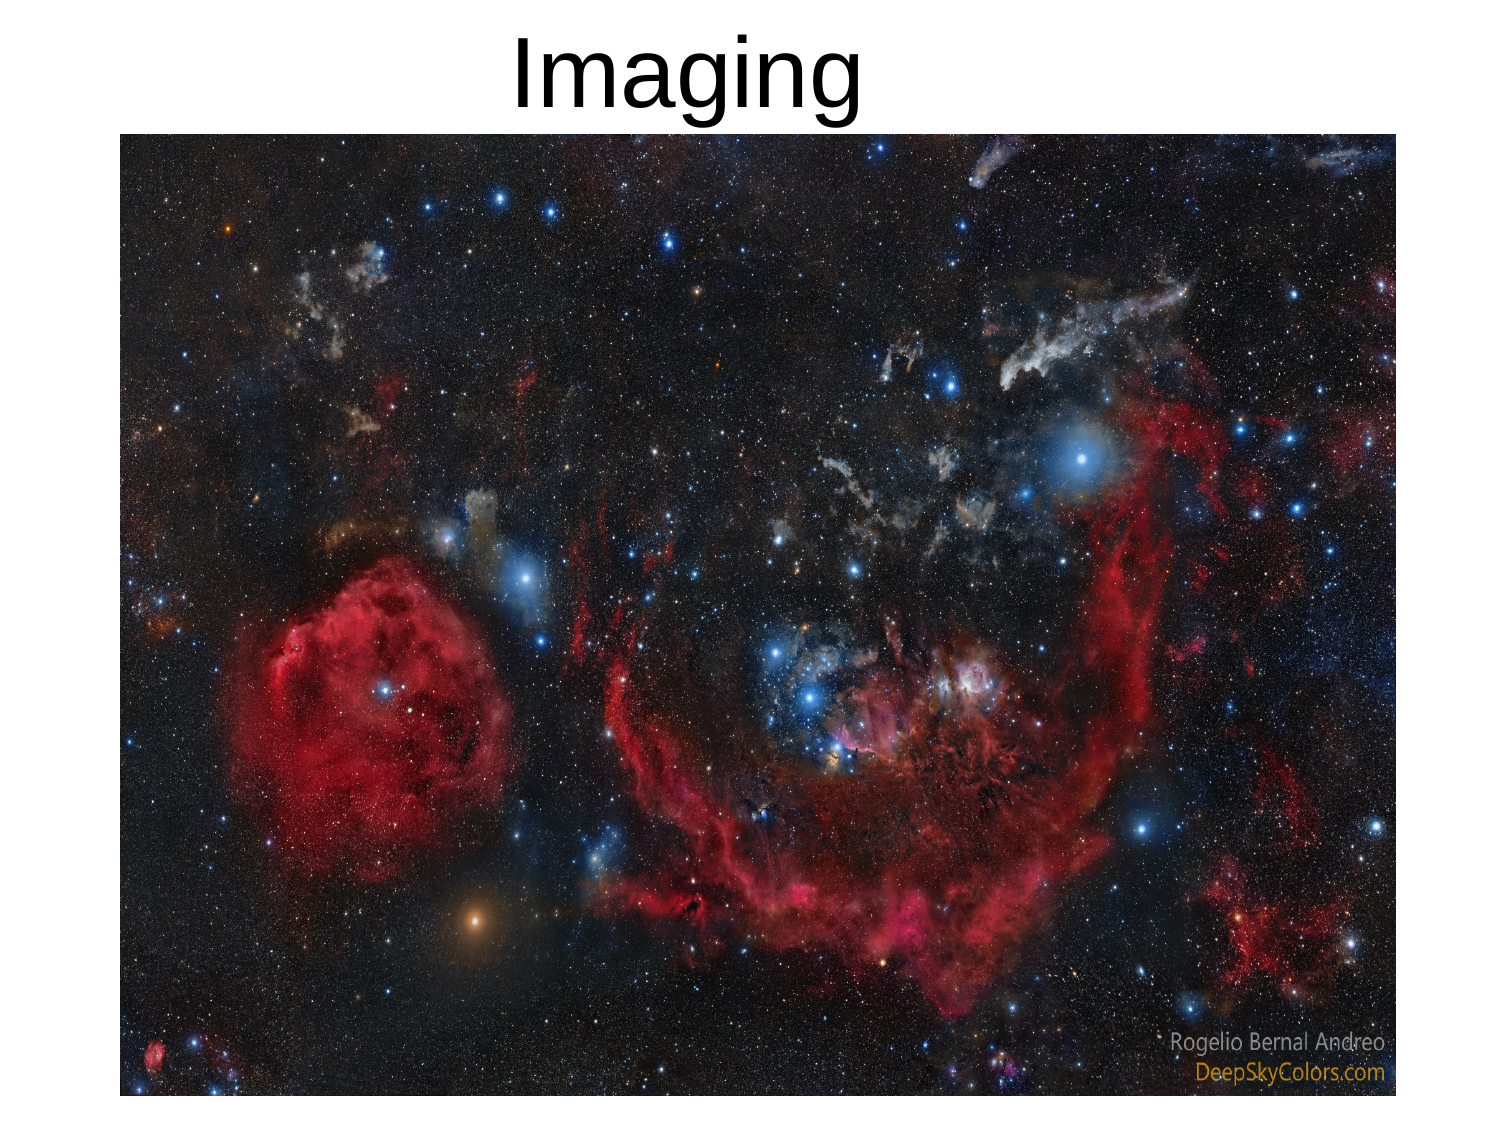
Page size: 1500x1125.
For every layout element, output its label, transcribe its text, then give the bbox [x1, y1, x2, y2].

text_box Imaging [495, 0, 916, 135]
picture [120, 134, 1396, 1096]
